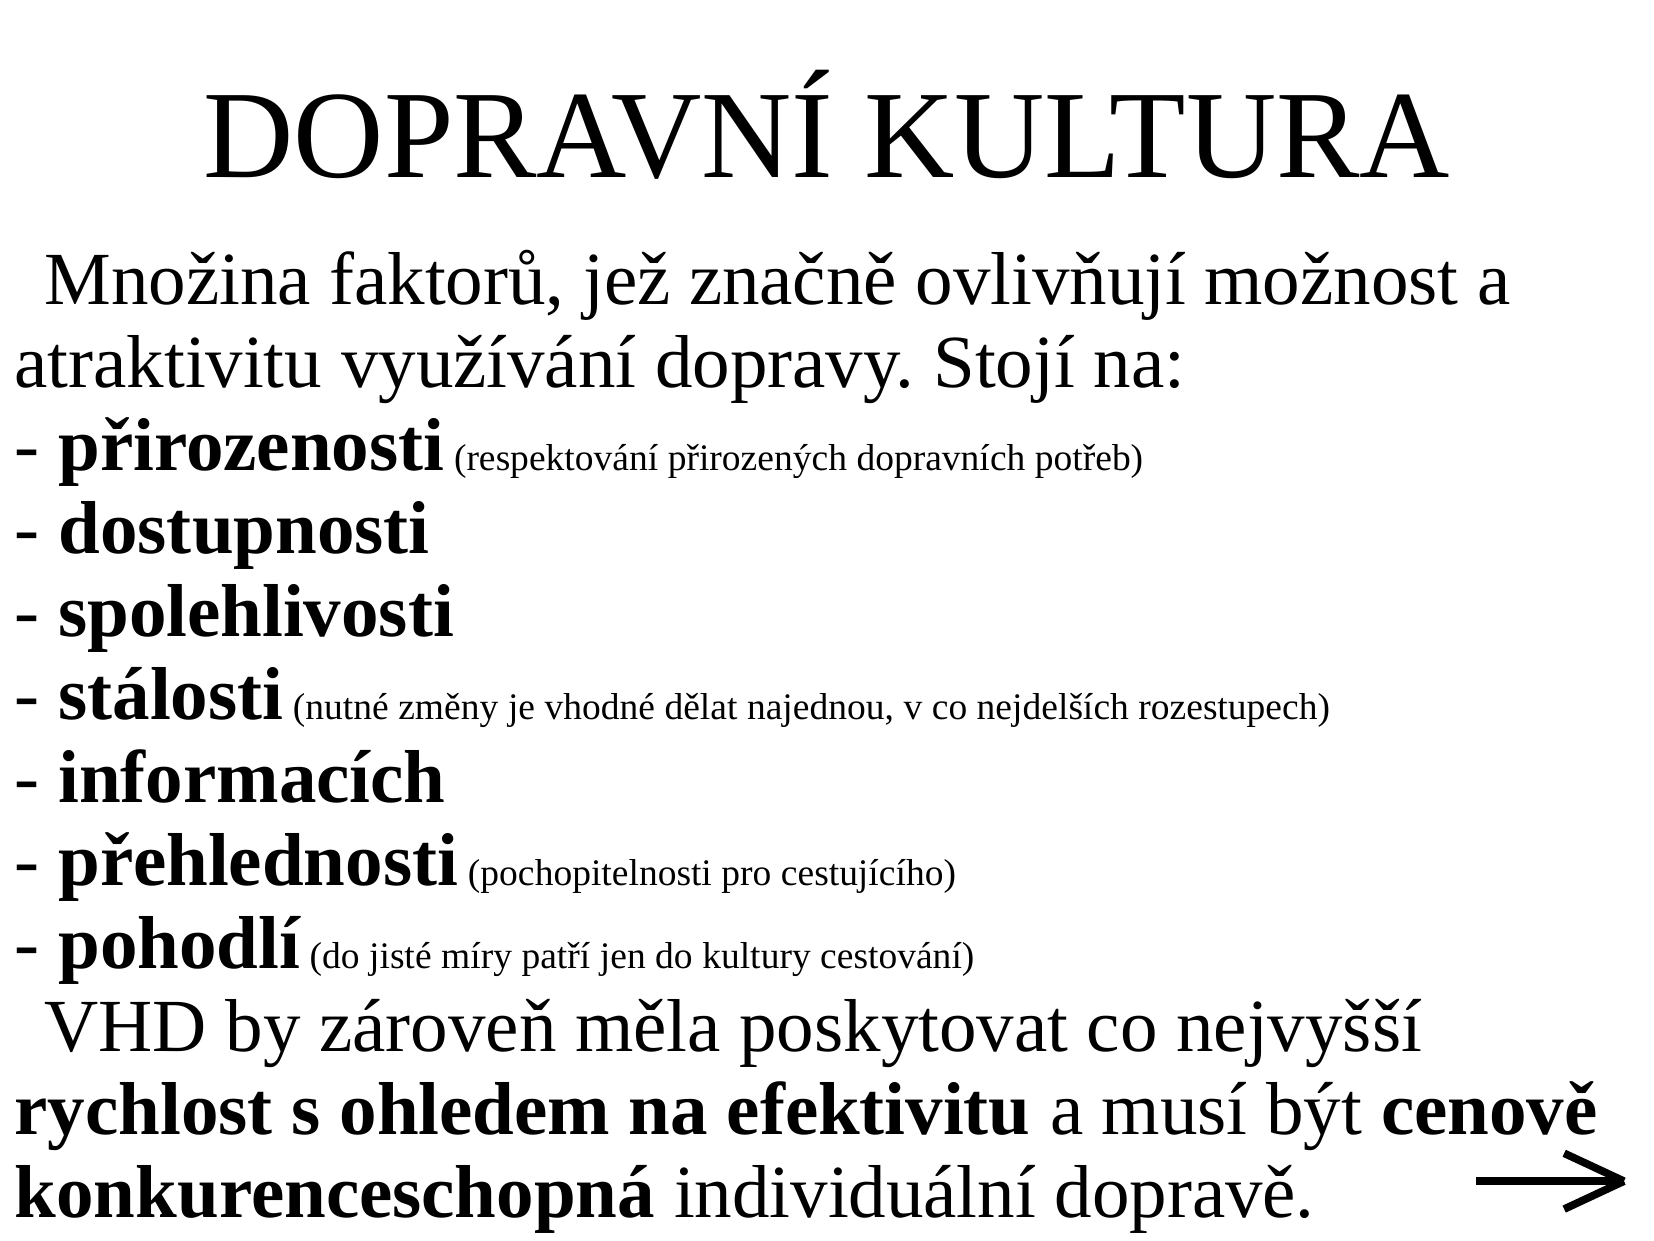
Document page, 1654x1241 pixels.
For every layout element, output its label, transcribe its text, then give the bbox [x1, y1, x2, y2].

text_box Množina faktorů, jež značně ovlivňují možnost a atraktivitu využívání dopravy. Stojí na: - přirozenosti (respektování přirozených dopravních potřeb) - dostupnosti - spolehlivosti - stálosti (nutné změny je vhodné dělat najednou, v co nejdelších rozestupech) - informacích - přehlednosti (pochopitelnosti pro cestujícího) - pohodlí (do jisté míry patří jen do kultury cestování) VHD by zároveň měla poskytovat co nejvyšší rychlost s ohledem na efektivitu a musí být cenově konkurenceschopná individuální dopravě. [0, 230, 1654, 1241]
text_box DOPRAVNÍ KULTURA [188, 59, 1465, 213]
